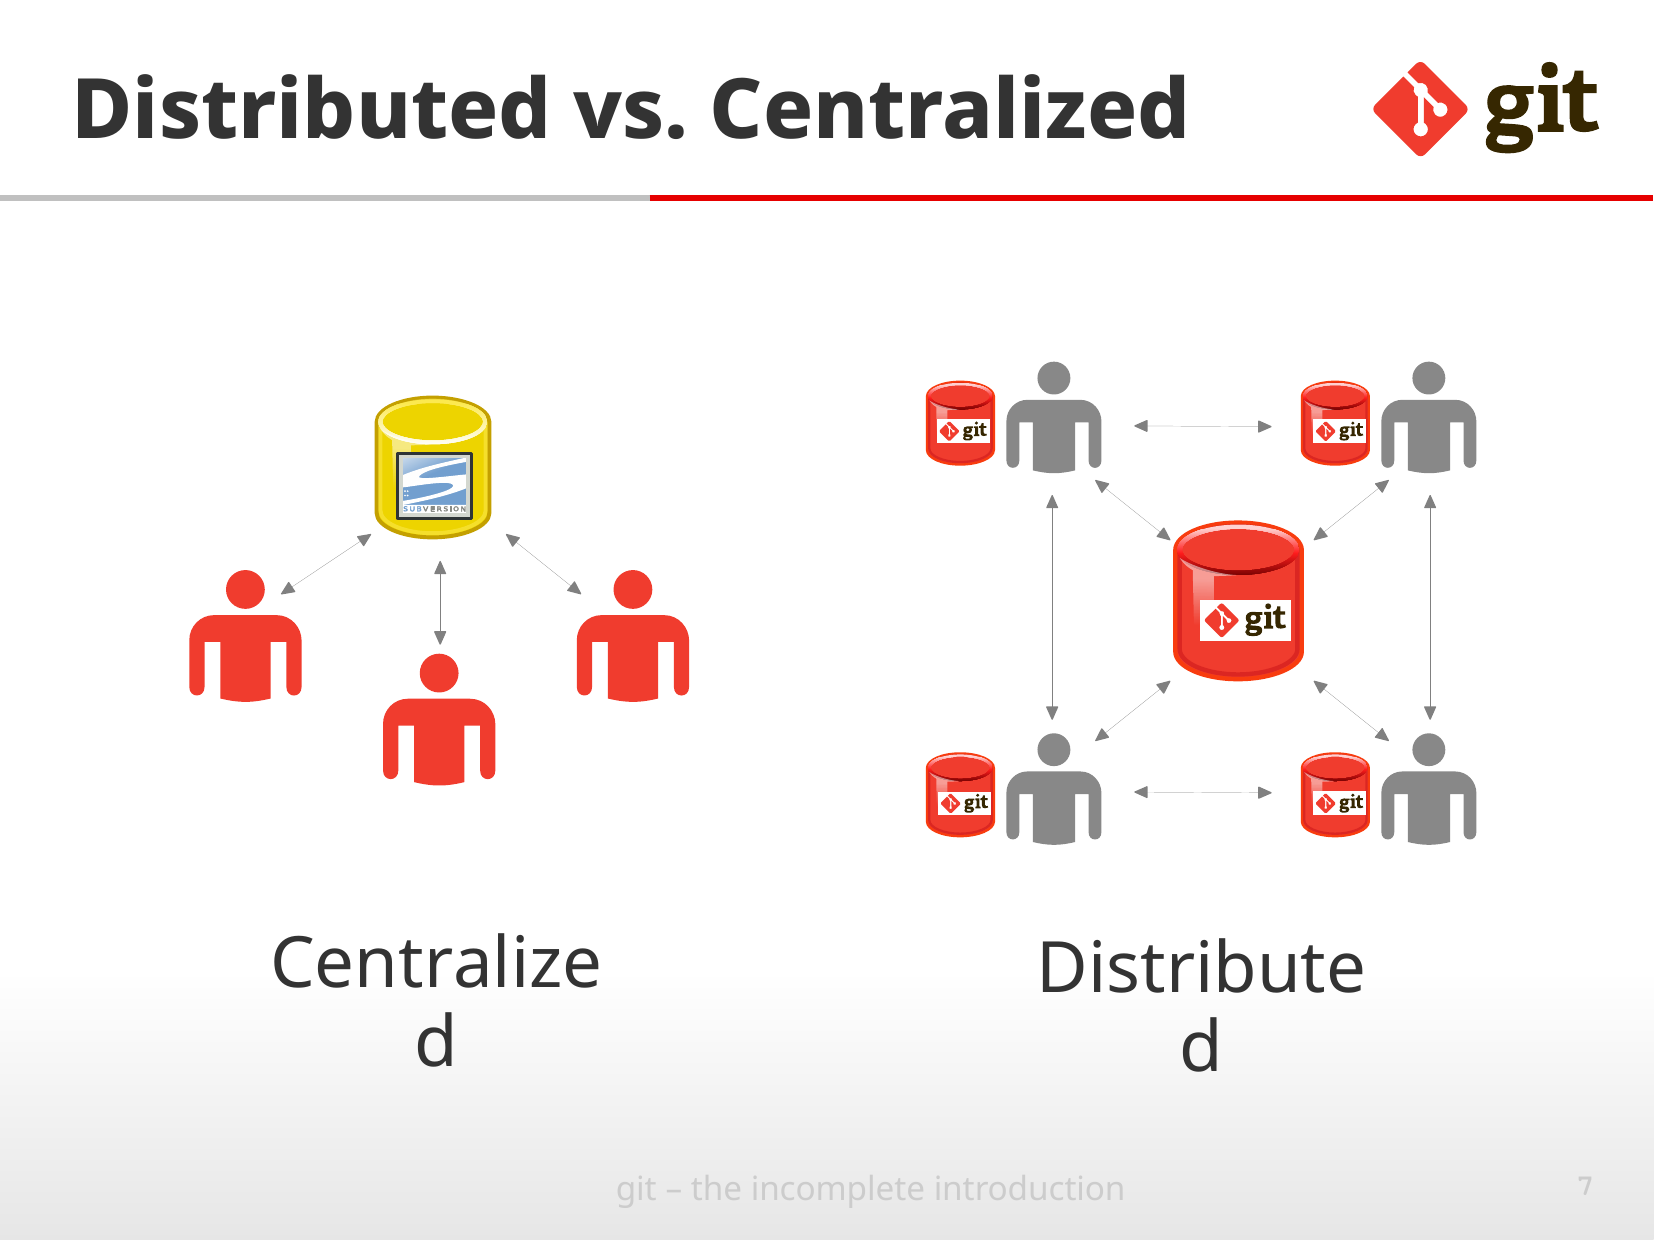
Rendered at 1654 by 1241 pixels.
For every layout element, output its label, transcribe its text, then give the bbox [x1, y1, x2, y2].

picture [169, 560, 320, 711]
text_box Distributed [1012, 921, 1403, 1016]
picture [557, 560, 708, 711]
picture [363, 644, 514, 795]
picture [1169, 492, 1335, 726]
picture [1298, 353, 1492, 490]
picture [923, 353, 1117, 490]
picture [371, 370, 519, 580]
title Distributed vs. Centralized [56, 36, 1546, 175]
picture [1298, 725, 1492, 861]
picture [923, 725, 1117, 861]
text_box Centralized [246, 917, 631, 1020]
